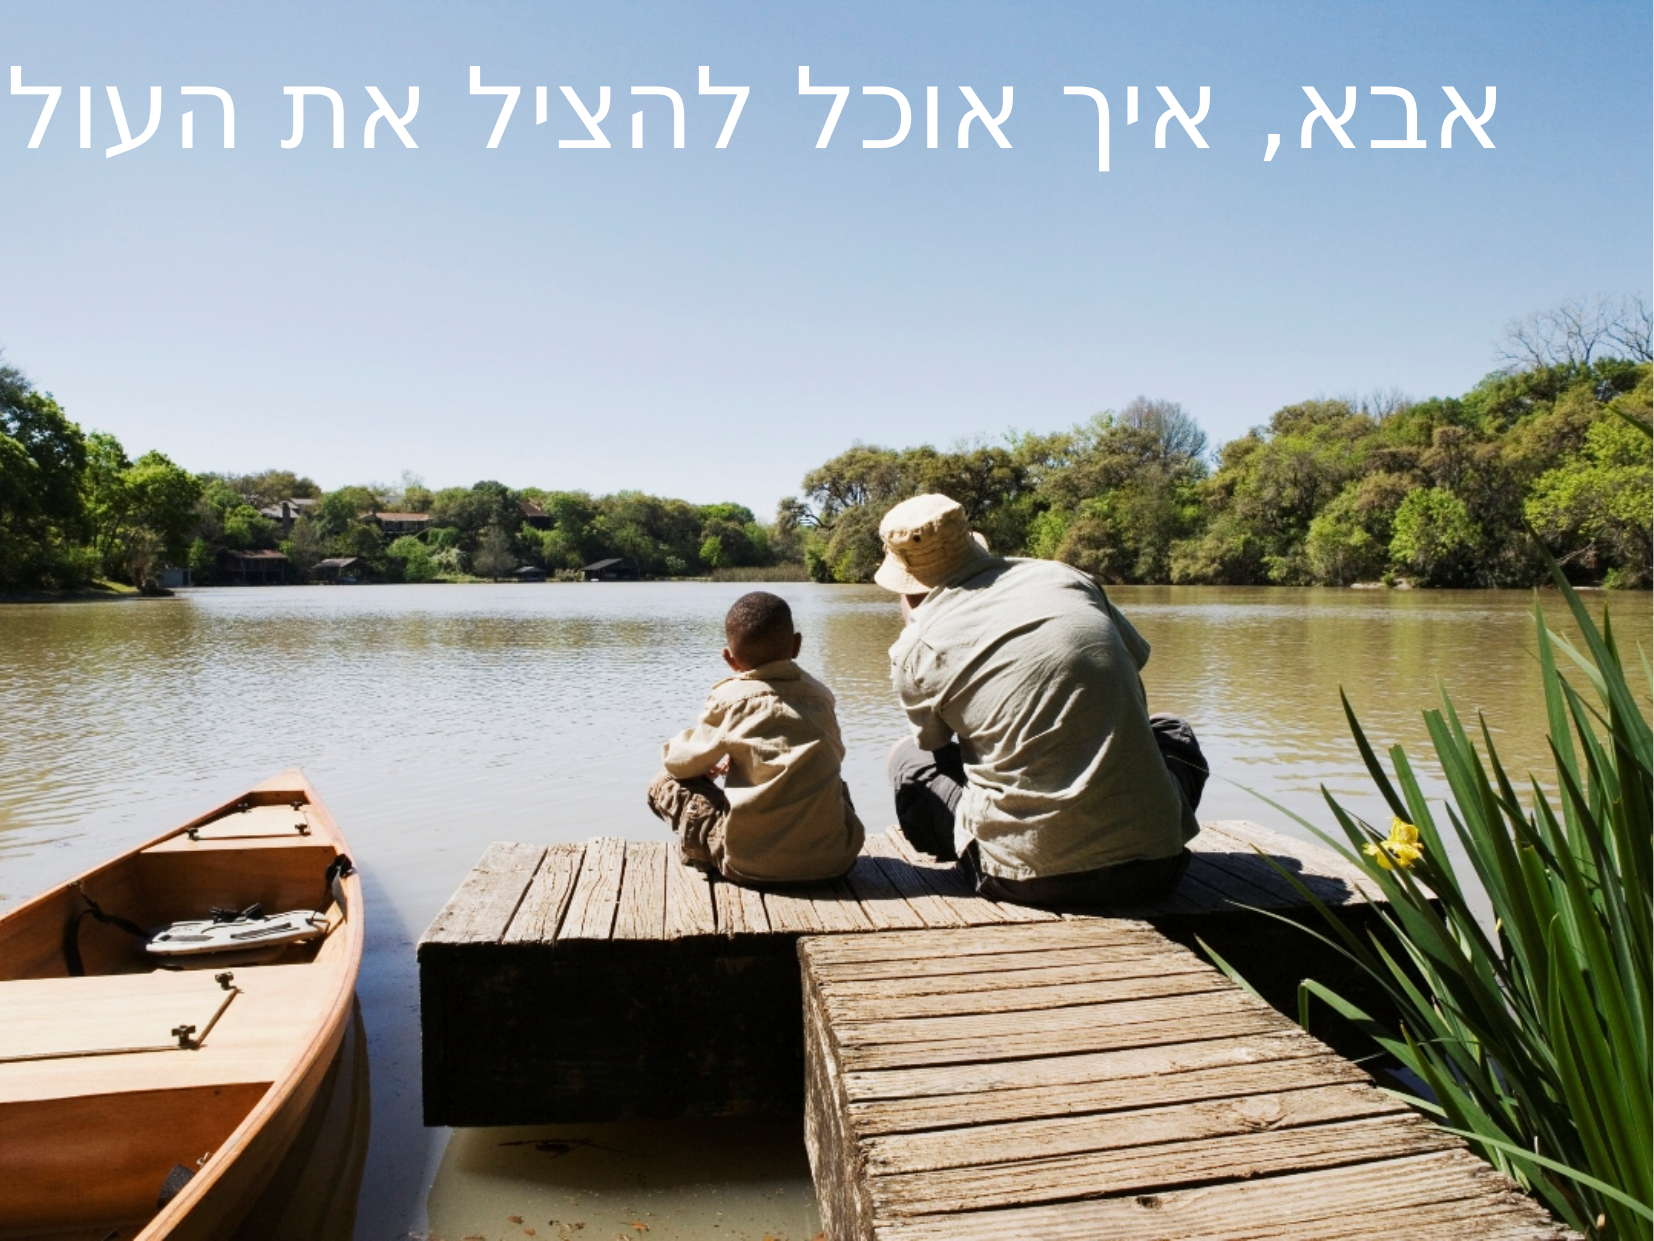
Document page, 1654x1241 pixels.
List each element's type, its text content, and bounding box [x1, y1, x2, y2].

text_box אבא, איך אוכל להציל את העולם? [10, 36, 1524, 175]
picture [0, 0, 1654, 1241]
